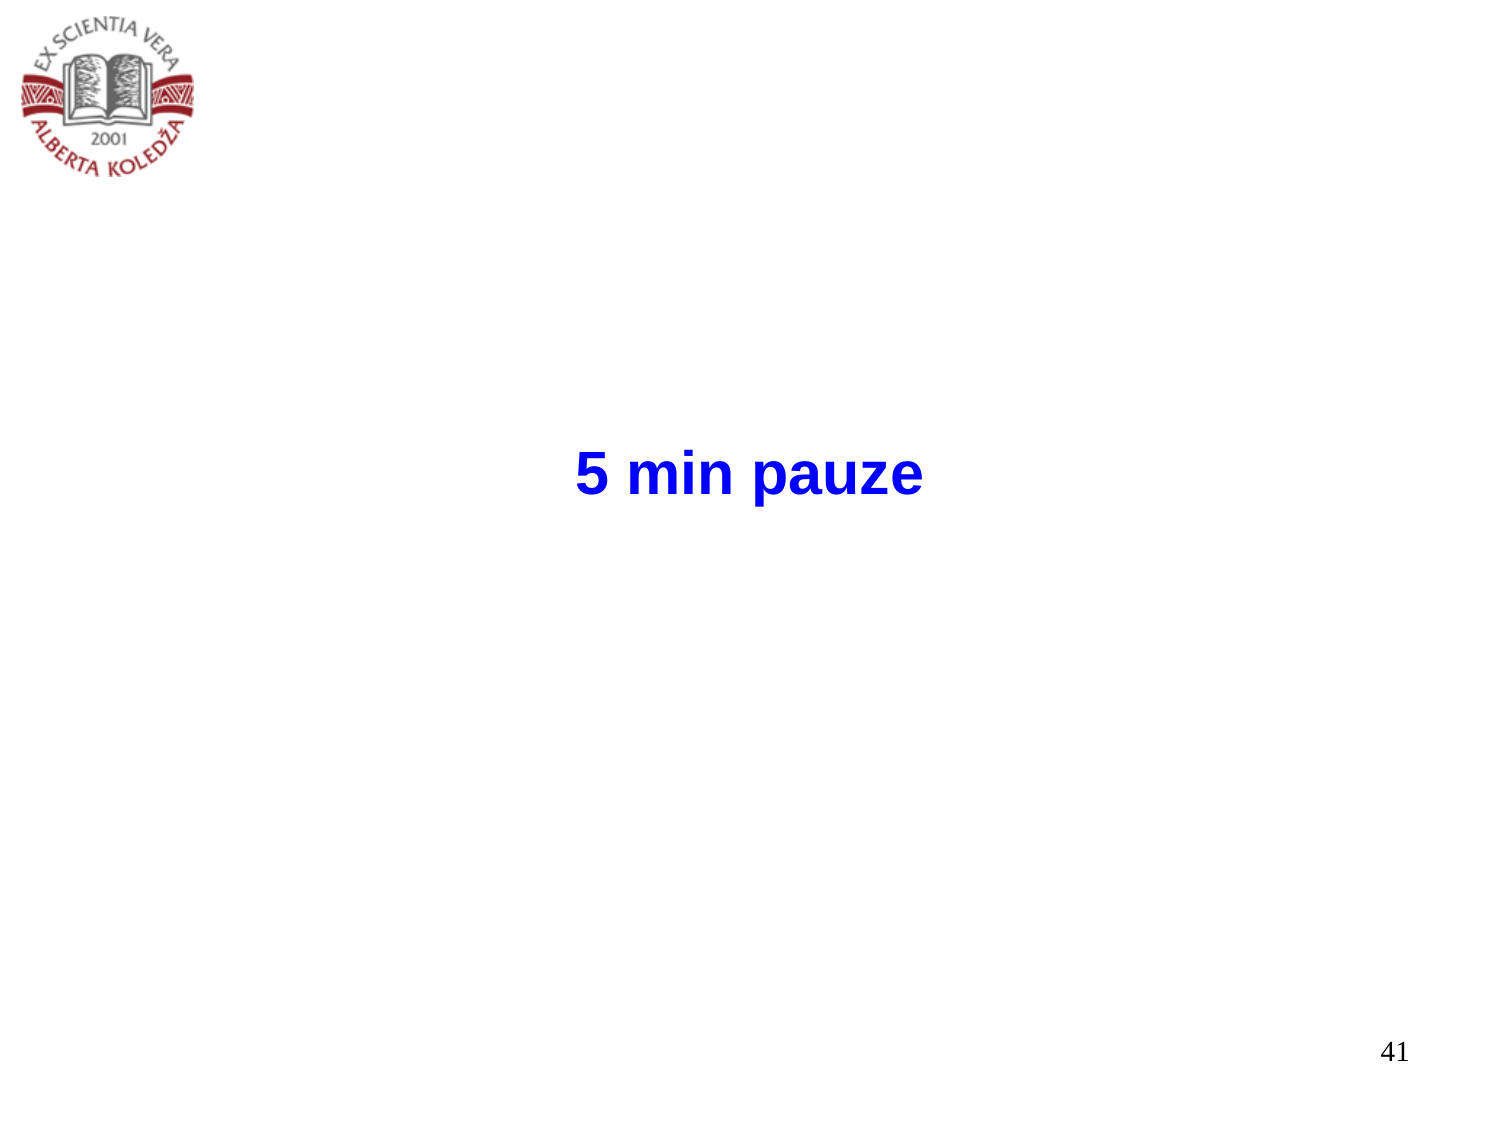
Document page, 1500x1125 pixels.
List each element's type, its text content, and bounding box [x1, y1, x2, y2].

title 5 min pauze [112, 349, 1388, 591]
text_box <skaitlis> [1074, 1024, 1426, 1103]
picture [21, 16, 194, 177]
